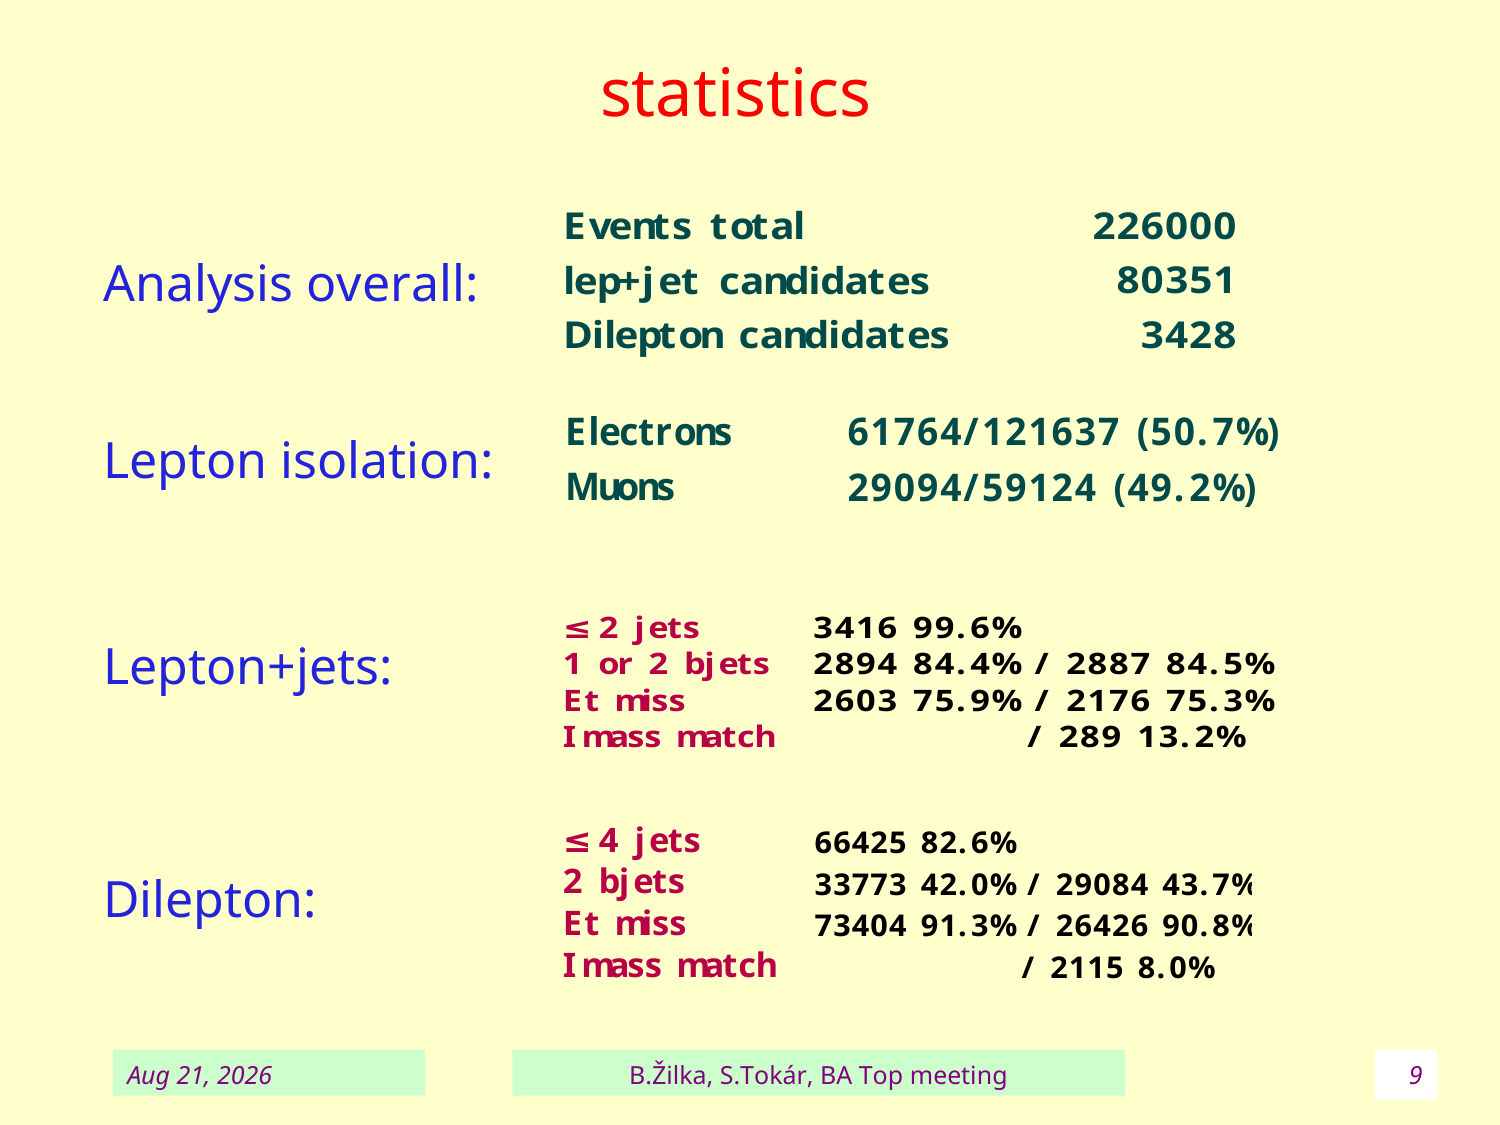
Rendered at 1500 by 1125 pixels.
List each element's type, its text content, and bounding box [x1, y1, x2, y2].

chart [561, 604, 1372, 798]
chart [563, 413, 1358, 519]
title statistics [54, 29, 1418, 153]
chart [561, 814, 1254, 1034]
chart [561, 206, 1242, 363]
text_box Lepton+jets: [88, 624, 411, 709]
text_box Lepton isolation: [88, 417, 500, 502]
text_box Analysis overall: [88, 240, 494, 325]
text_box Dilepton: [88, 856, 328, 941]
